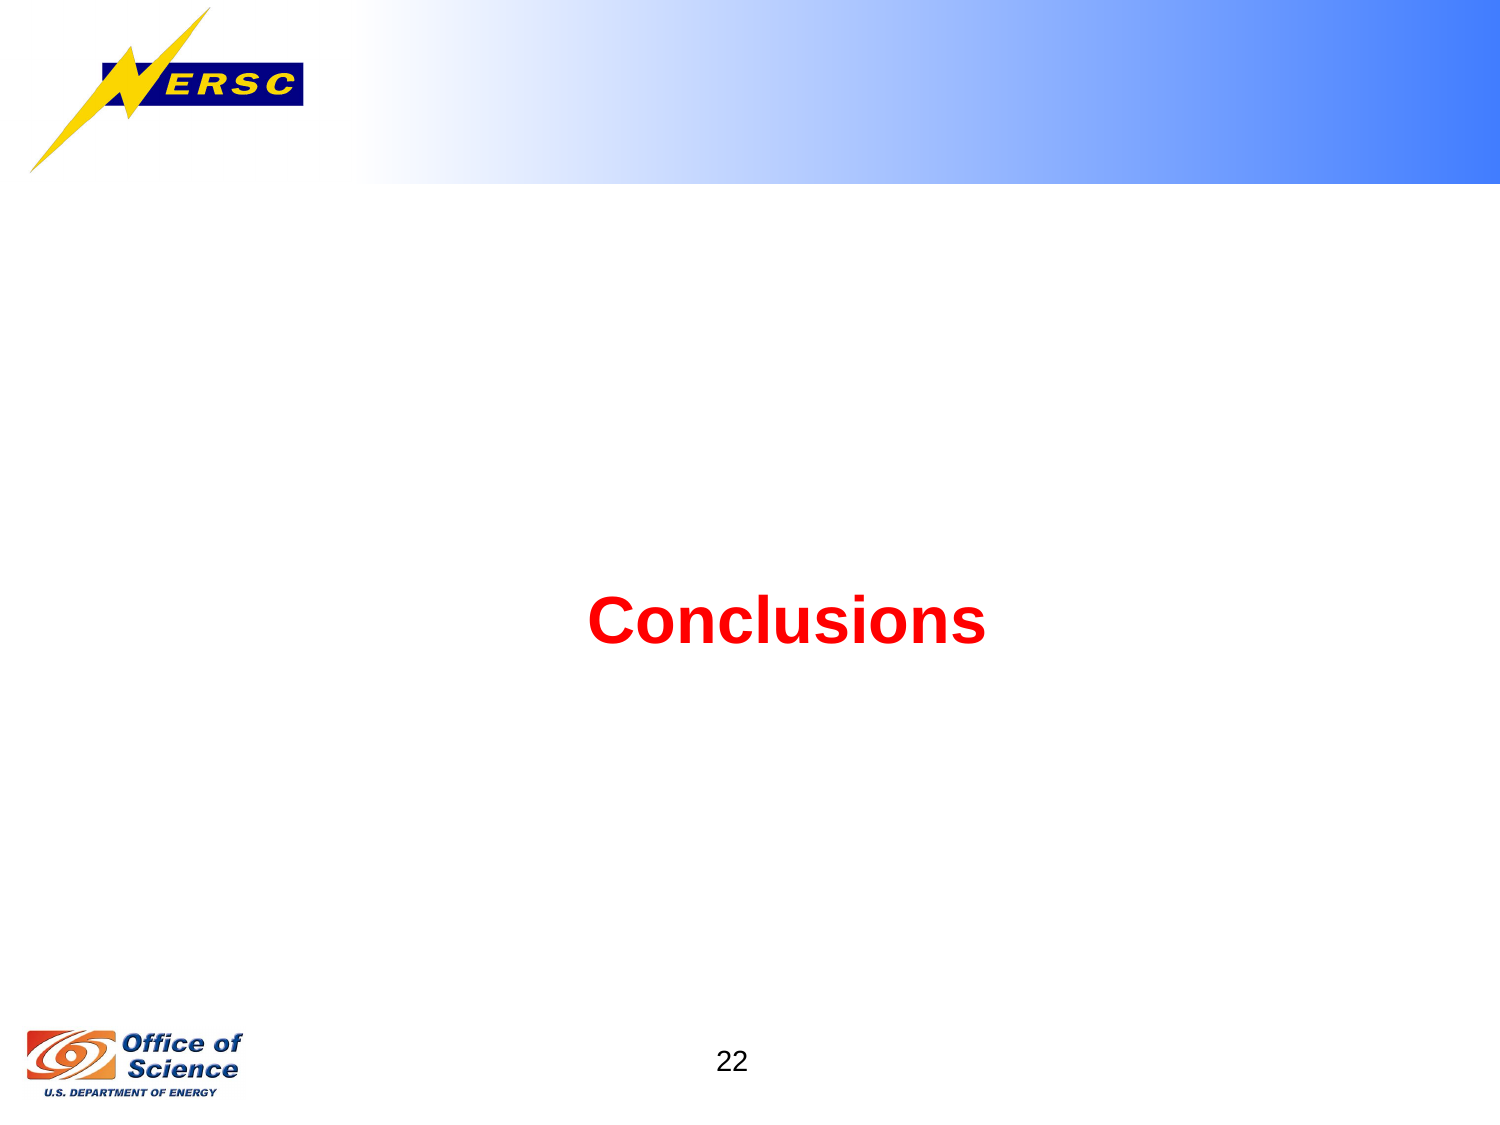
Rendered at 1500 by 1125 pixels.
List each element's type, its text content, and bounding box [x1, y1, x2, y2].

picture [0, 0, 352, 182]
subtitle Conclusions [112, 240, 1388, 1001]
picture [22, 1026, 246, 1100]
